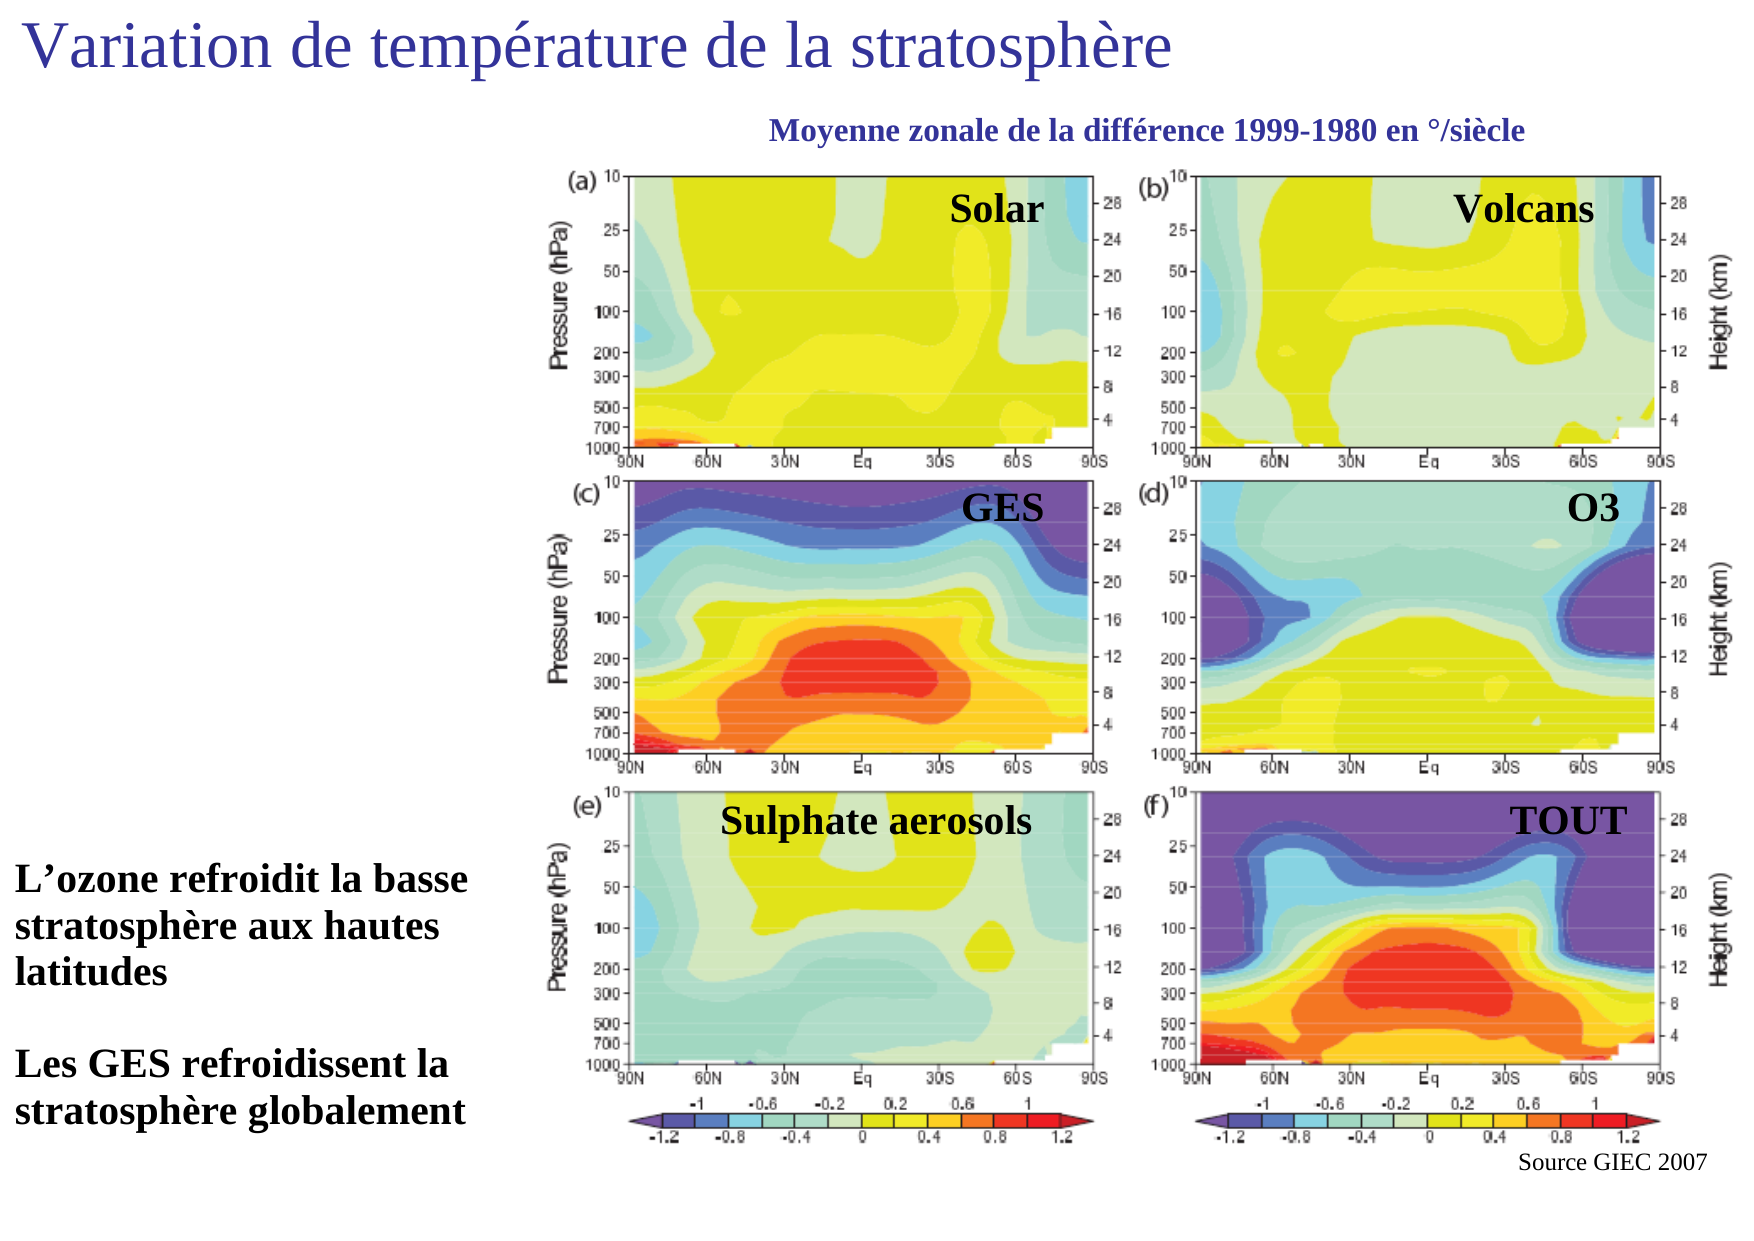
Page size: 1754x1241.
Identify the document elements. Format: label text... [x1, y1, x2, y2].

text_box Variation de température de la stratosphère [6, 0, 1605, 165]
text_box Solar [934, 177, 1060, 240]
picture [522, 150, 1754, 1154]
text_box Source GIEC 2007 [1503, 1140, 1724, 1185]
text_box L’ozone refroidit la basse stratosphère aux hautes latitudes Les GES refroidissent la stratosphère globalement [0, 847, 581, 1141]
text_box GES [946, 476, 1060, 539]
text_box TOUT [1494, 789, 1643, 852]
text_box Sulphate aerosols [705, 789, 1048, 852]
text_box Volcans [1438, 177, 1610, 240]
text_box O3 [1552, 476, 1636, 539]
